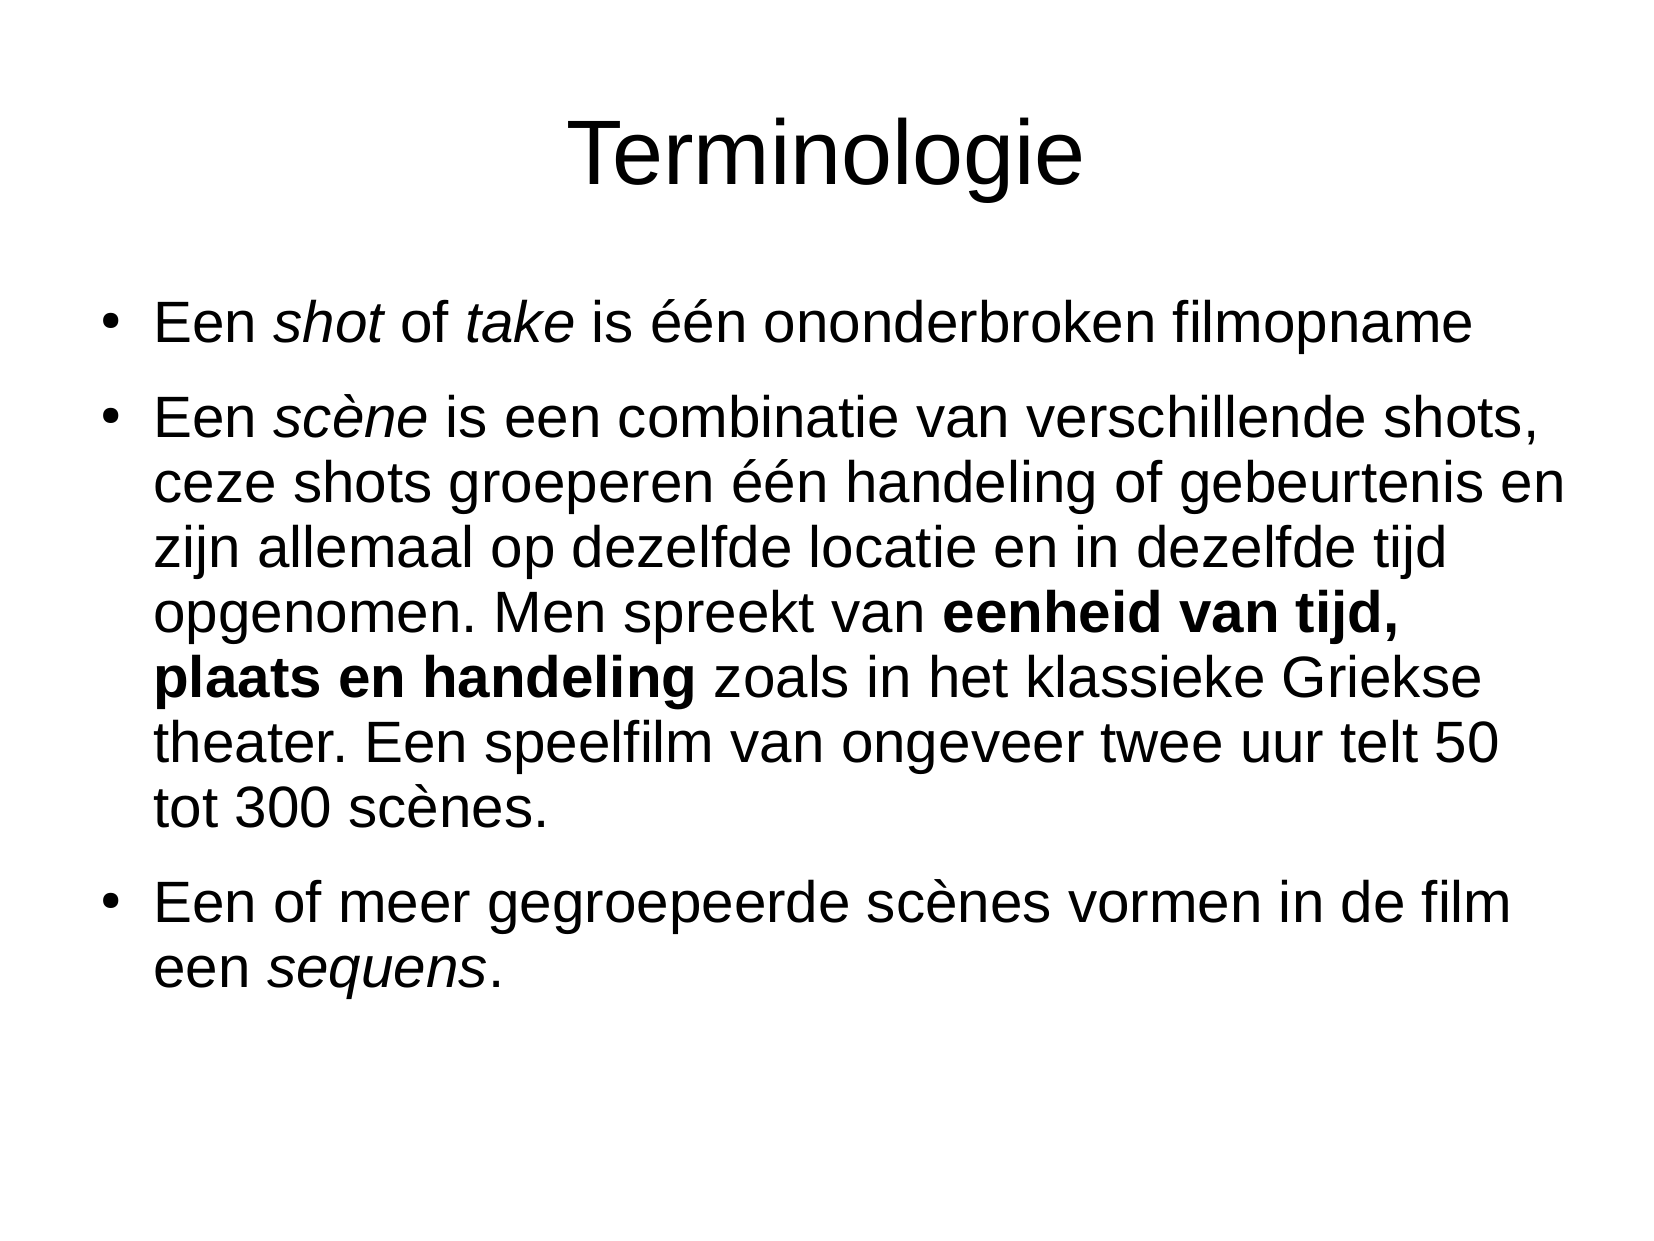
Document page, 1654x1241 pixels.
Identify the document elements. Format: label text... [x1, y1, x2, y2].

title Terminologie [82, 49, 1571, 257]
list Een shot of take is één ononderbroken filmopname Een scène is een combinatie van verschillende shots, ceze shots groeperen één handeling of gebeurtenis en zijn allemaal op dezelfde locatie en in dezelfde tijd opgenomen. Men spreekt van eenheid van tijd, plaats en handeling zoals in het klassieke Griekse theater. Een speelfilm van ongeveer twee uur telt 50 tot 300 scènes. Een of meer gegroepeerde scènes vormen in de film een sequens. [82, 290, 1571, 1109]
